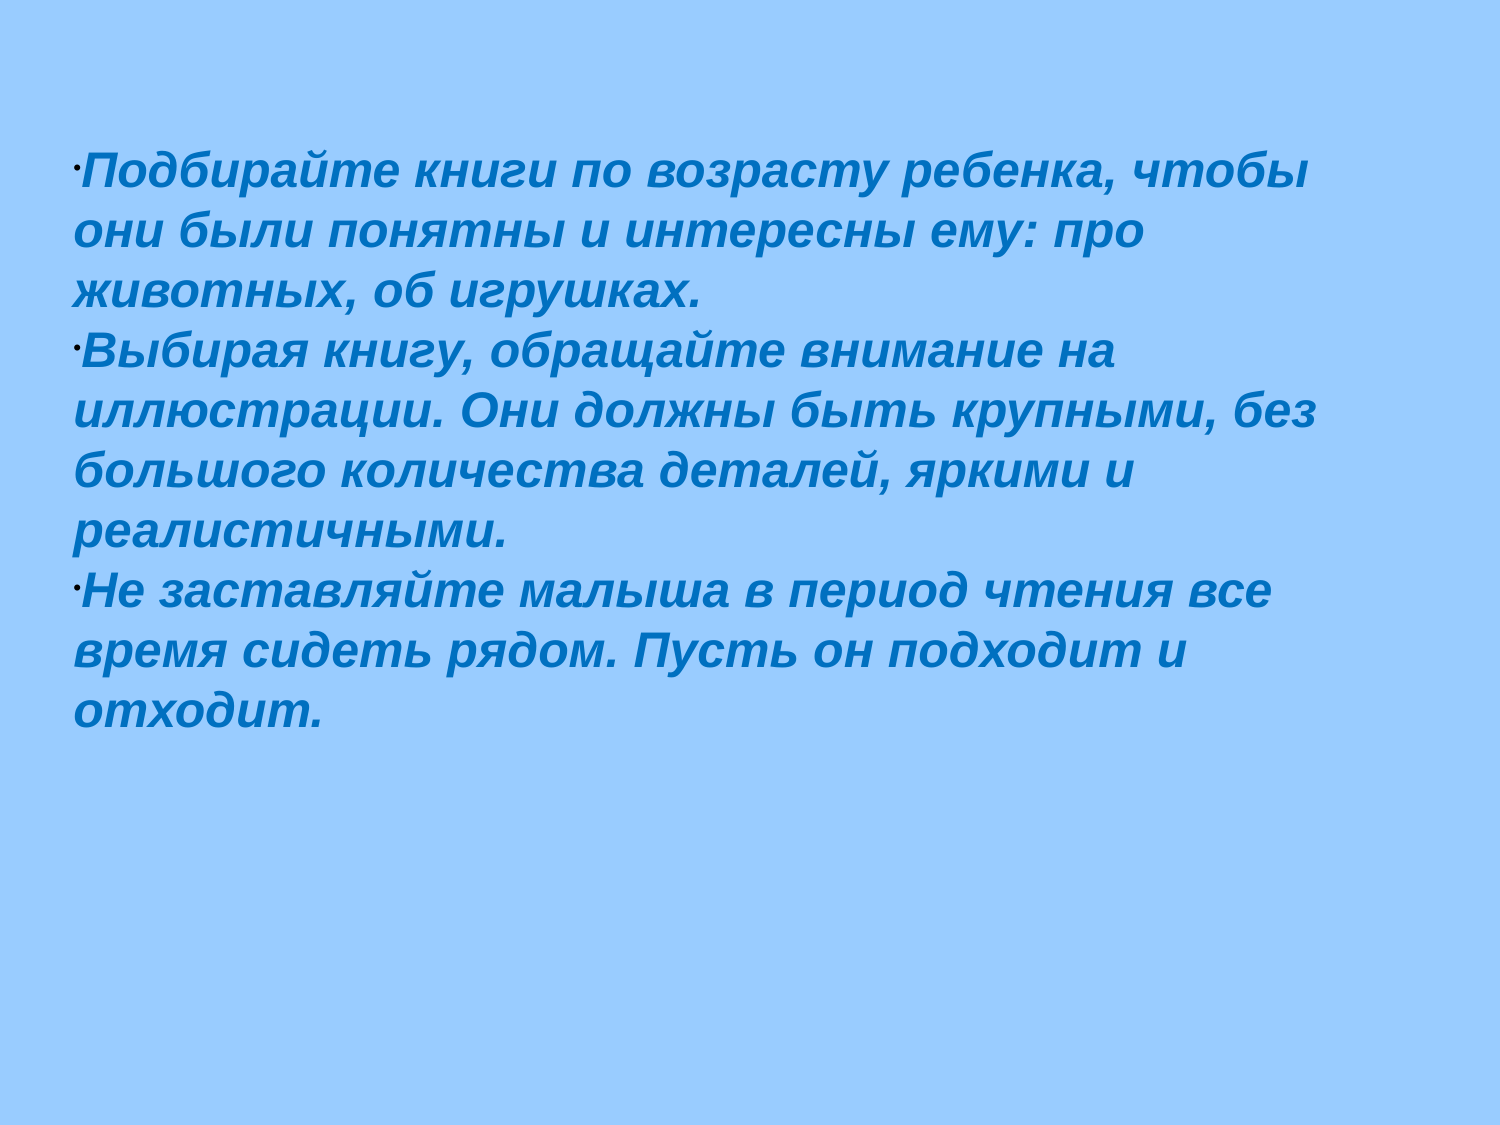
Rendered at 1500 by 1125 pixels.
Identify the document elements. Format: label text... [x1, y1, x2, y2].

text_box Подбирайте книги по возрасту ребенка, чтобы они были понятны и интересны ему: про животных, об игрушках. Выбирая книгу, обращайте внимание на иллюстрации. Они должны быть крупными, без большого количества деталей, яркими и реалистичными. Не заставляйте малыша в период чтения все время сидеть рядом. Пусть он подходит и отходит. [58, 70, 1418, 746]
